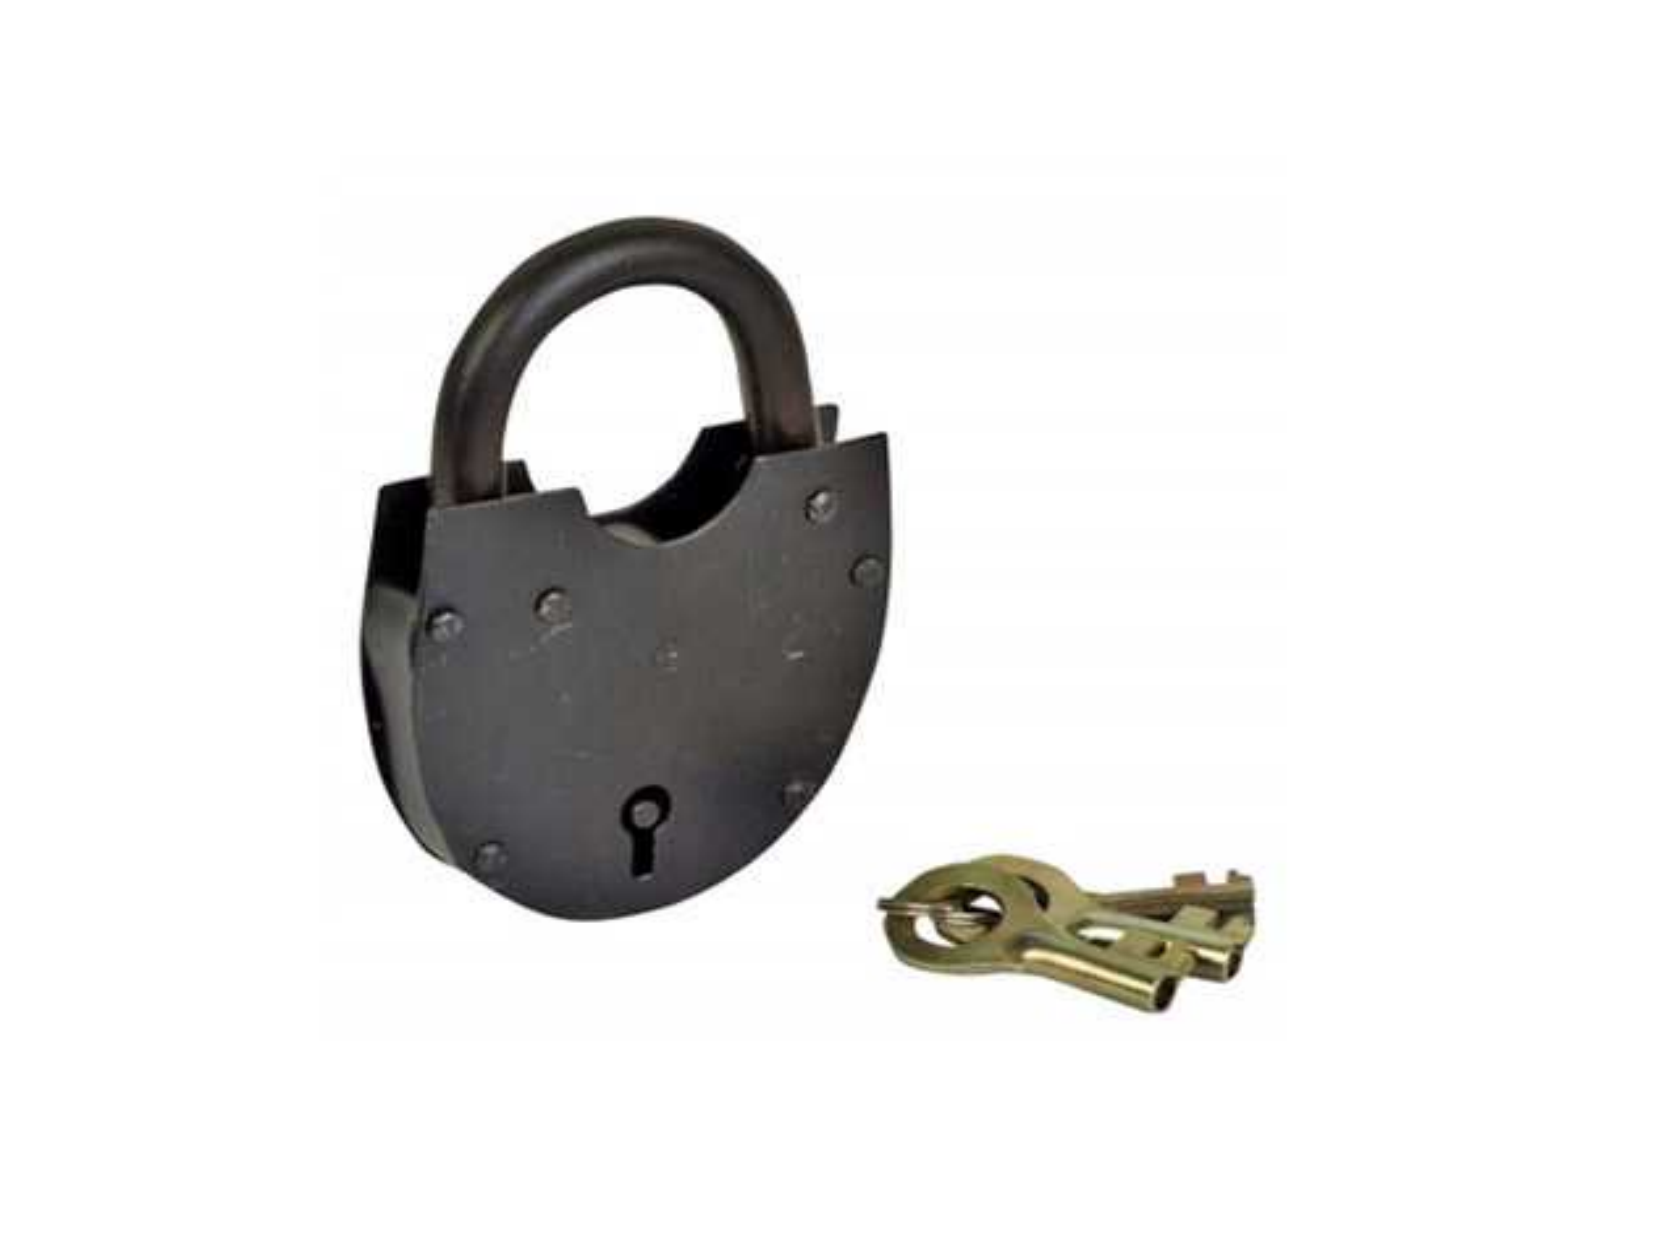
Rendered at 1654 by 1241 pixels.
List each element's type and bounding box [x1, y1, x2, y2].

picture [153, 118, 1465, 1075]
